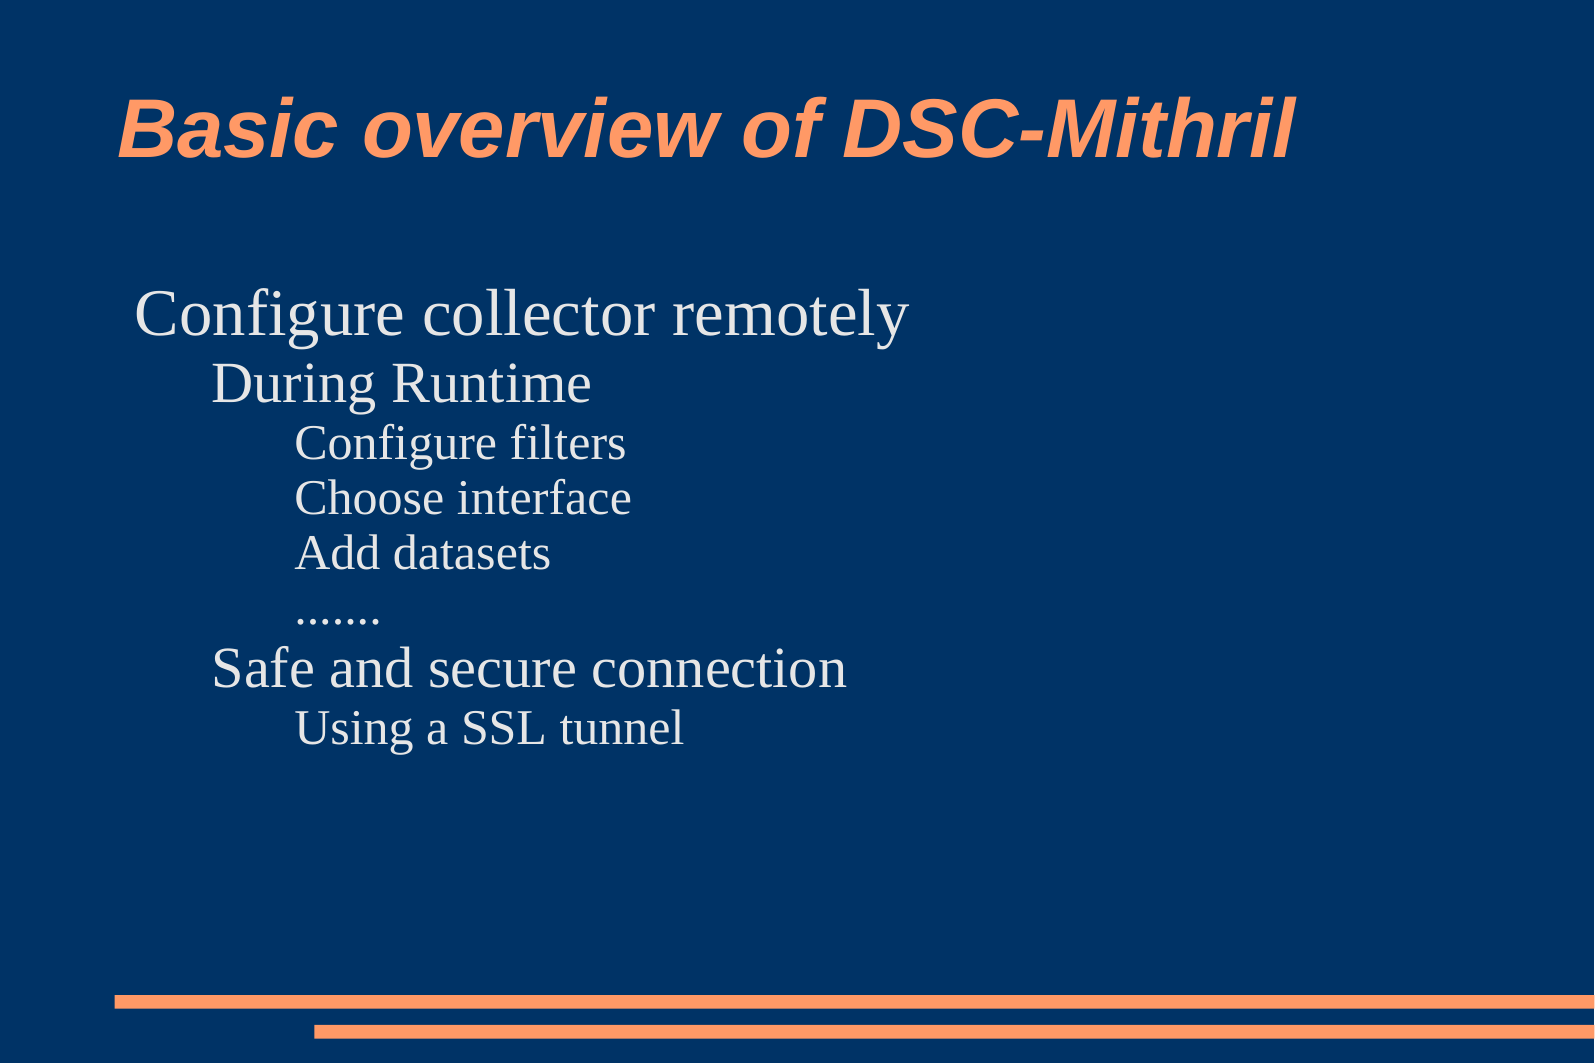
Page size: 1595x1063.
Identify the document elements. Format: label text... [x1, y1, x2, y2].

list Configure collector remotely During Runtime Configure filters Choose interface Add datasets ....... Safe and secure connection Using a SSL tunnel [117, 276, 1505, 971]
title Basic overview of DSC-Mithril [117, 39, 1479, 218]
